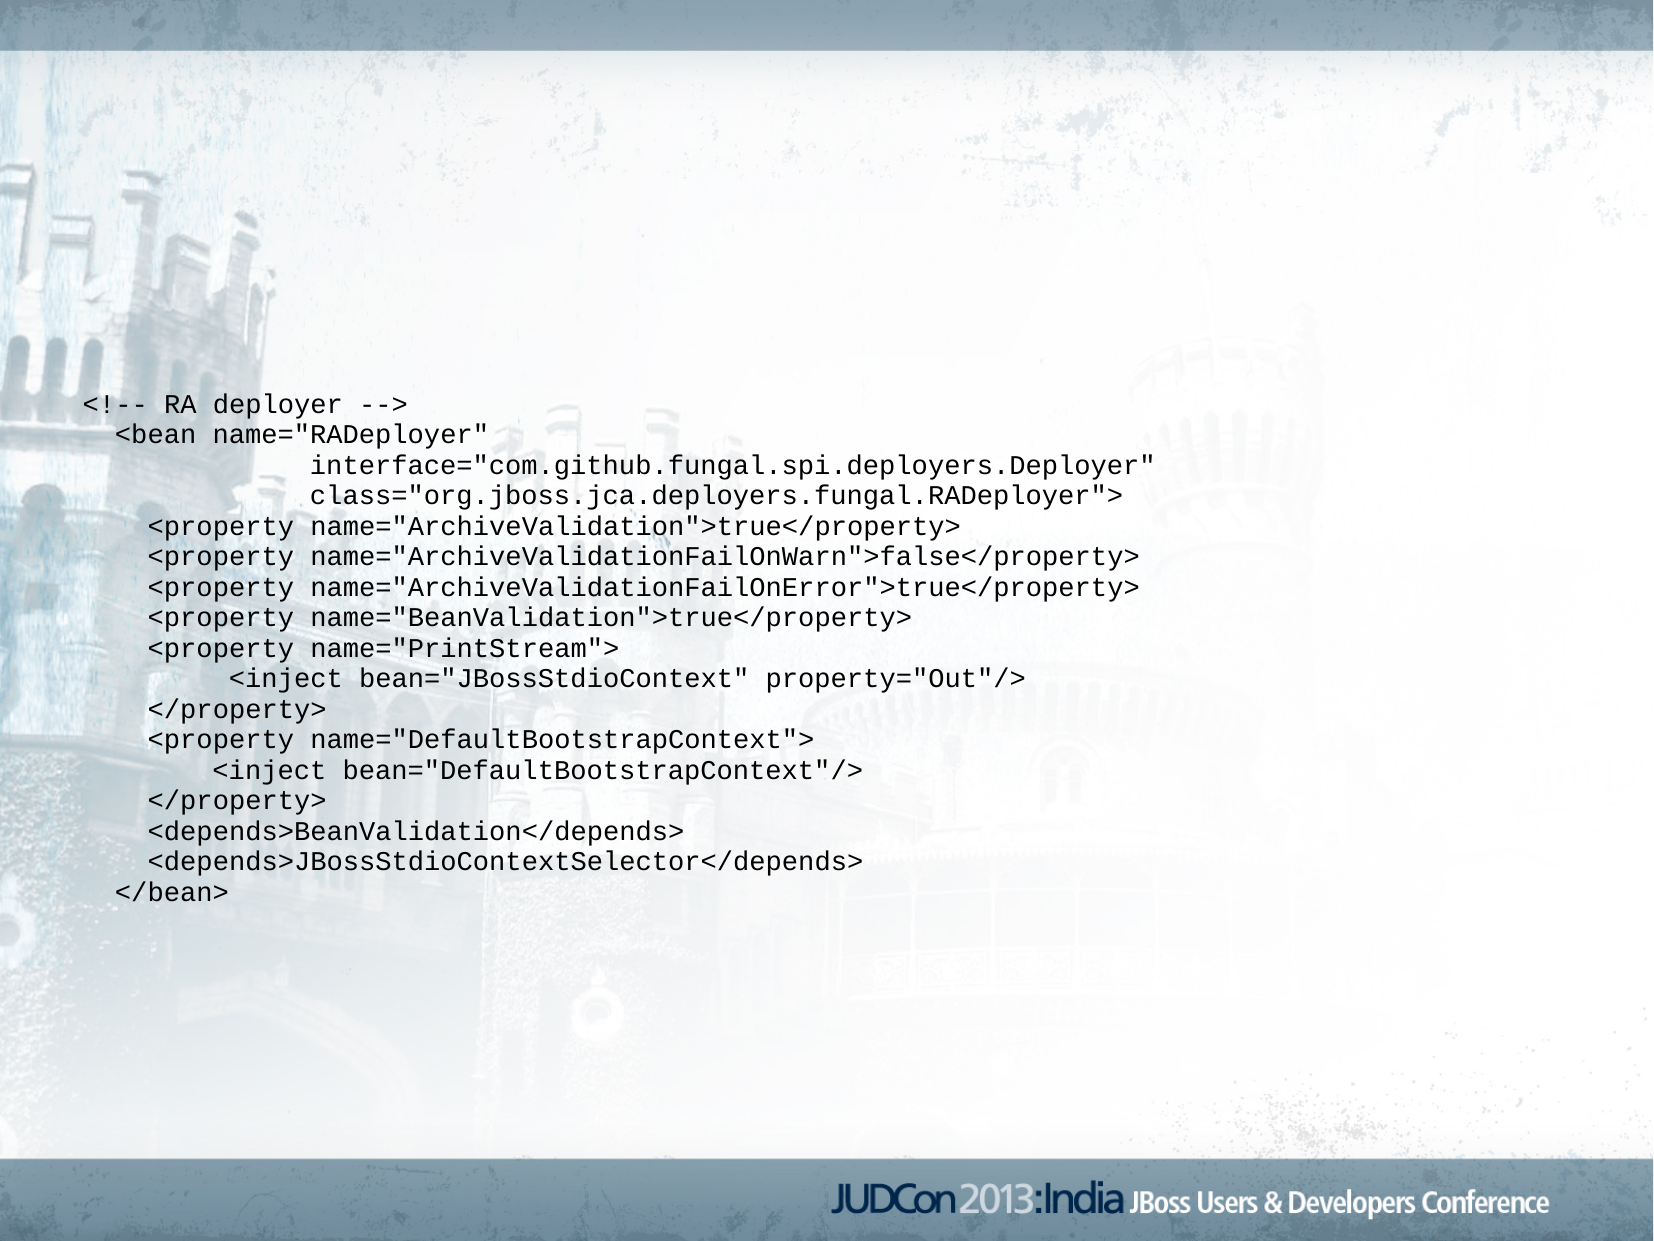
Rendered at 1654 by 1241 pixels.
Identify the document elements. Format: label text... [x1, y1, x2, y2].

picture [0, 0, 1654, 1241]
subtitle <!-- RA deployer --> <bean name="RADeployer" interface="com.github.fungal.spi.deployers.Deployer" class="org.jboss.jca.deployers.fungal.RADeployer"> <property name="ArchiveValidation">true</property> <property name="ArchiveValidationFailOnWarn">false</property> <property name="ArchiveValidationFailOnError">true</property> <property name="BeanValidation">true</property> <property name="PrintStream"> <inject bean="JBossStdioContext" property="Out"/> </property> <property name="DefaultBootstrapContext"> <inject bean="DefaultBootstrapContext"/> </property> <depends>BeanValidation</depends> <depends>JBossStdioContextSelector</depends> </bean> [82, 290, 1538, 1010]
